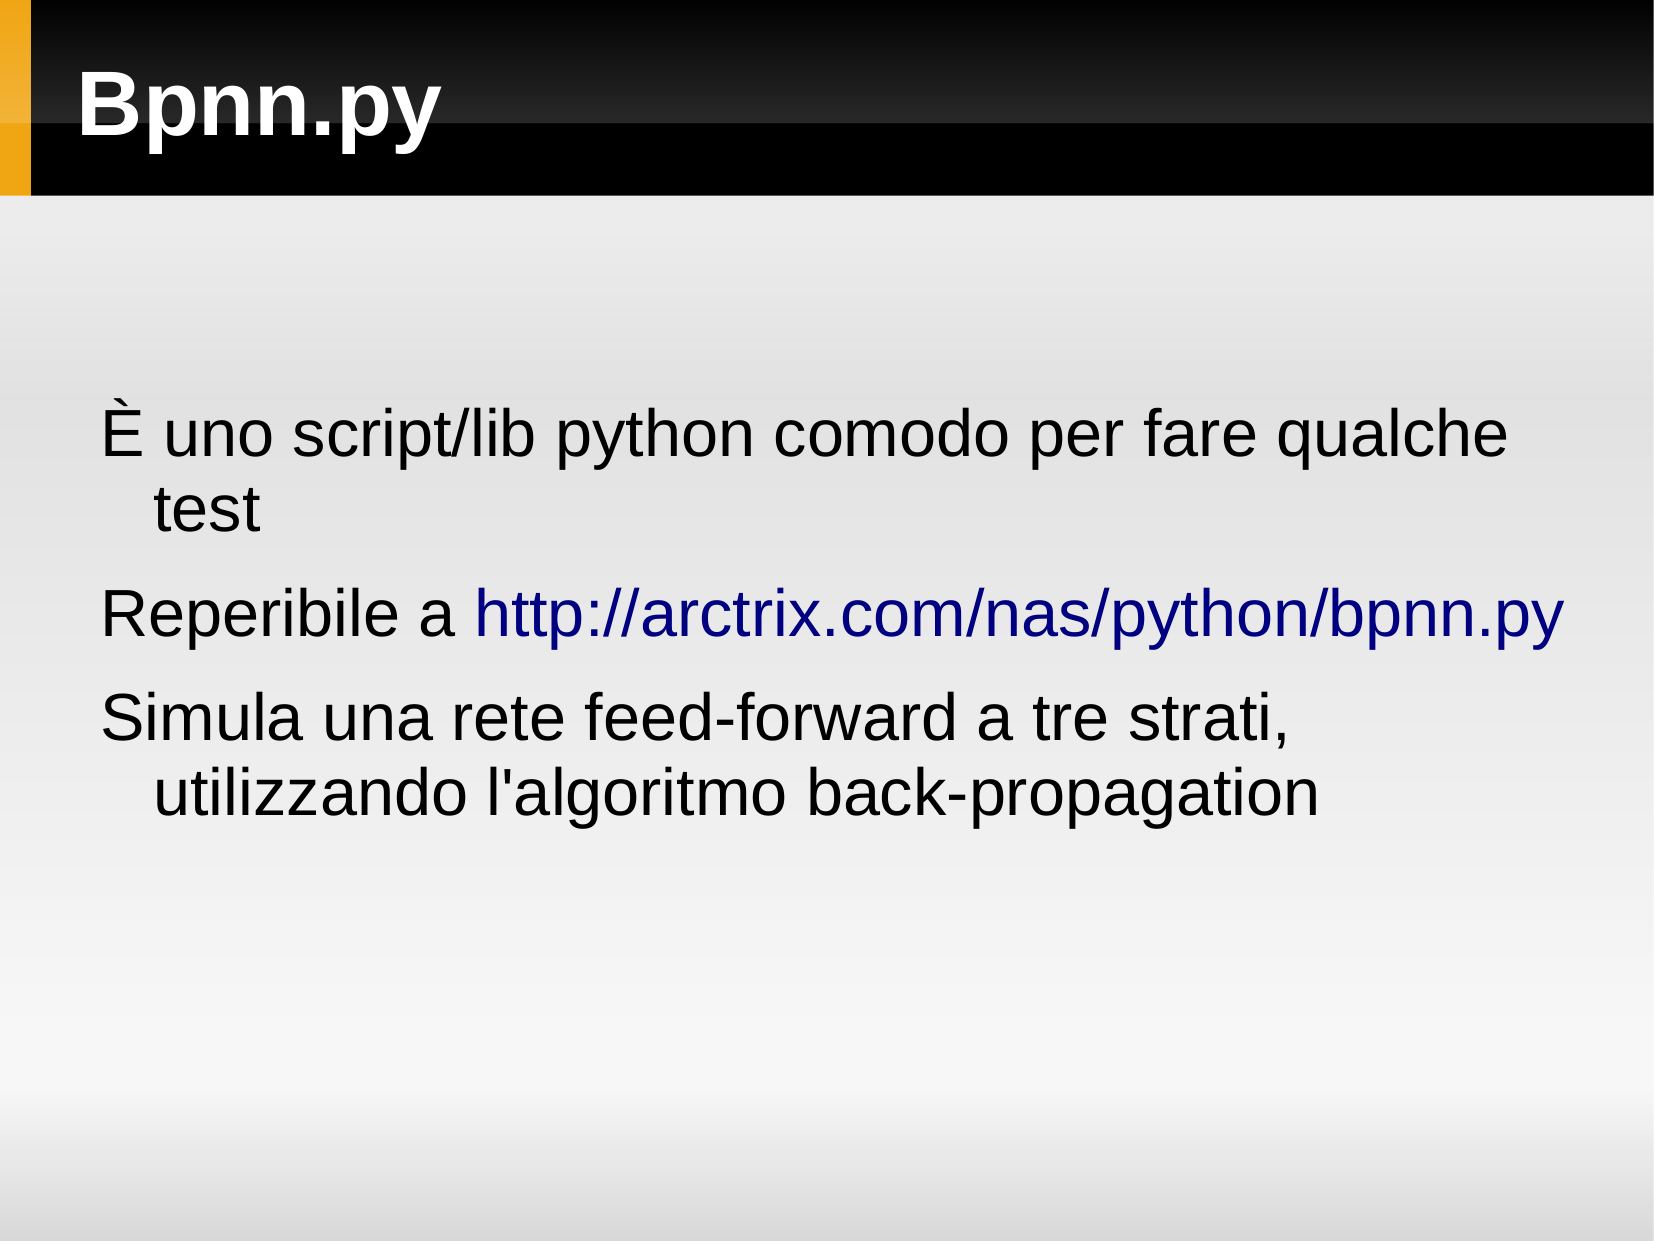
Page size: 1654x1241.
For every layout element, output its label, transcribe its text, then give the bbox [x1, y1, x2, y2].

list È uno script/lib python comodo per fare qualche test Reperibile a http://arctrix.com/nas/python/bpnn.py Simula una rete feed-forward a tre strati, utilizzando l'algoritmo back-propagation [82, 396, 1571, 934]
title Bpnn.py [76, 7, 1565, 200]
picture [0, 0, 1654, 1241]
